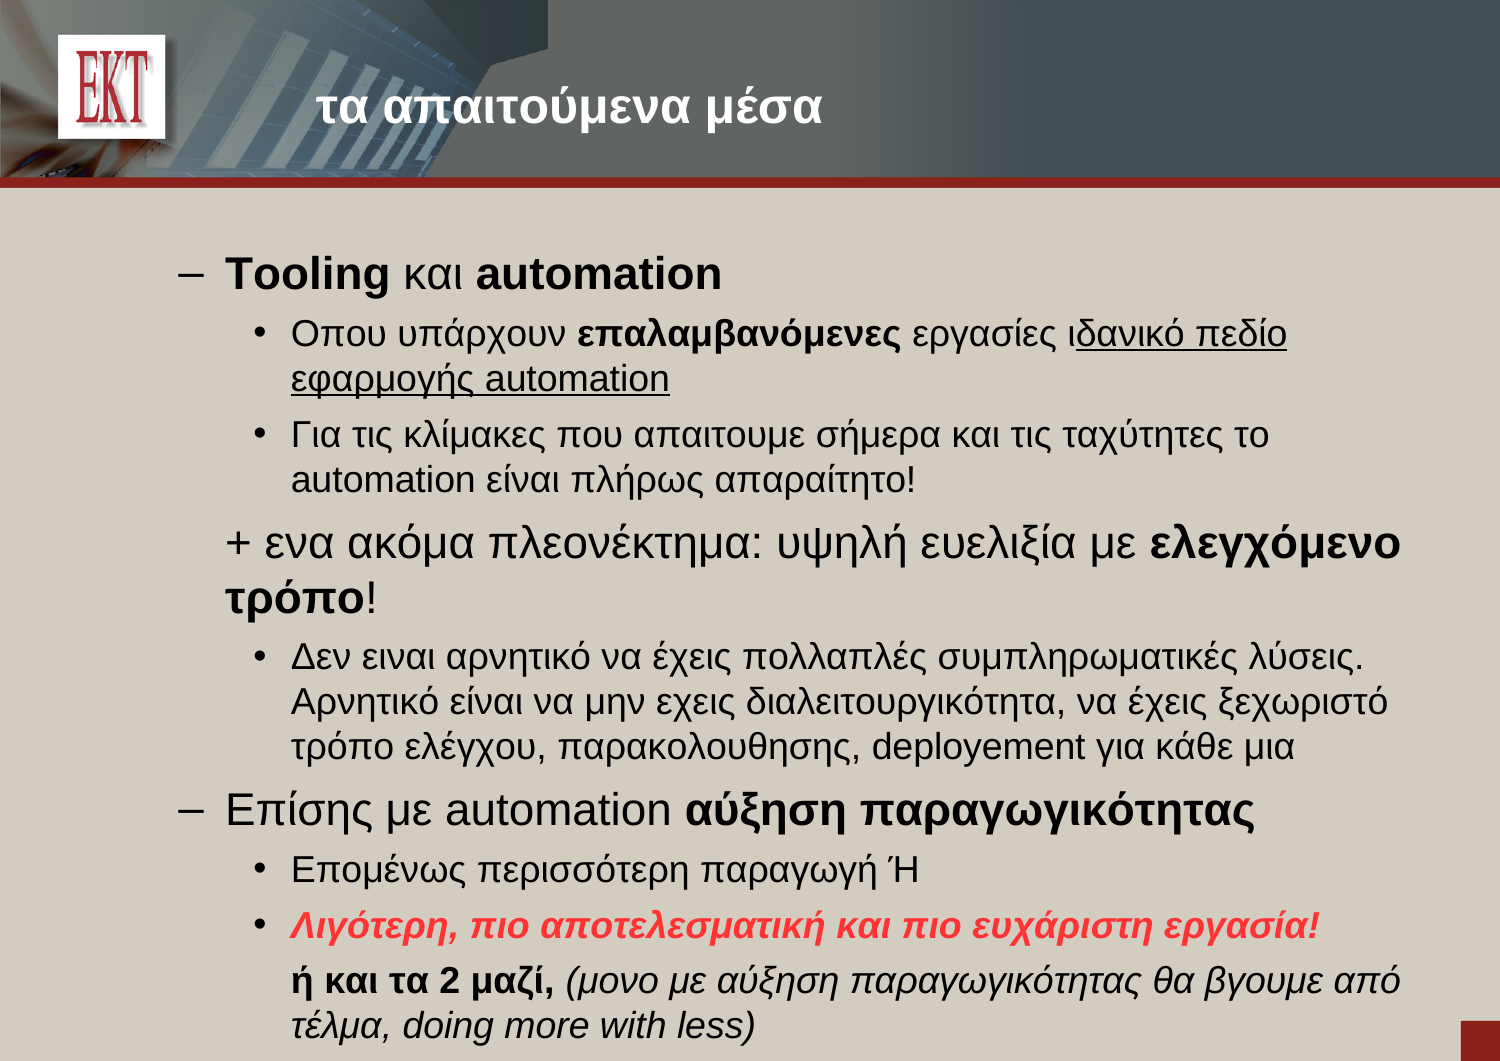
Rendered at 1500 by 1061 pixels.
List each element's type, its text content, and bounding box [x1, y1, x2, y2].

list Tooling και automation Οπου υπάρχουν επαλαμβανόμενες εργασίες ιδανικό πεδίο εφαρμογής automation Για τις κλίμακες που απαιτουμε σήμερα και τις ταχύτητες το automation είναι πλήρως απαραίτητο! + ενα ακόμα πλεονέκτημα: υψηλή ευελιξία με ελεγχόμενο τρόπο! Δεν ειναι αρνητικό να έχεις πολλαπλές συμπληρωματικές λύσεις. Αρνητικό είναι να μην εχεις διαλειτουργικότητα, να έχεις ξεχωριστό τρόπο ελέγχου, παρακολουθησης, deployement για κάθε μια Επίσης με automation αύξηση παραγωγικότητας Επομένως περισσότερη παραγωγή Ή Λιγότερη, πιο αποτελεσματική και πιο ευχάριστη εργασία! ή και τα 2 μαζί, (μονο με αύξηση παραγωγικότητας θα βγουμε από τέλμα, doing more with less) [88, 236, 1439, 1054]
title τα απαιτούμενα μέσα [301, 42, 1426, 165]
picture [0, 0, 1500, 1061]
